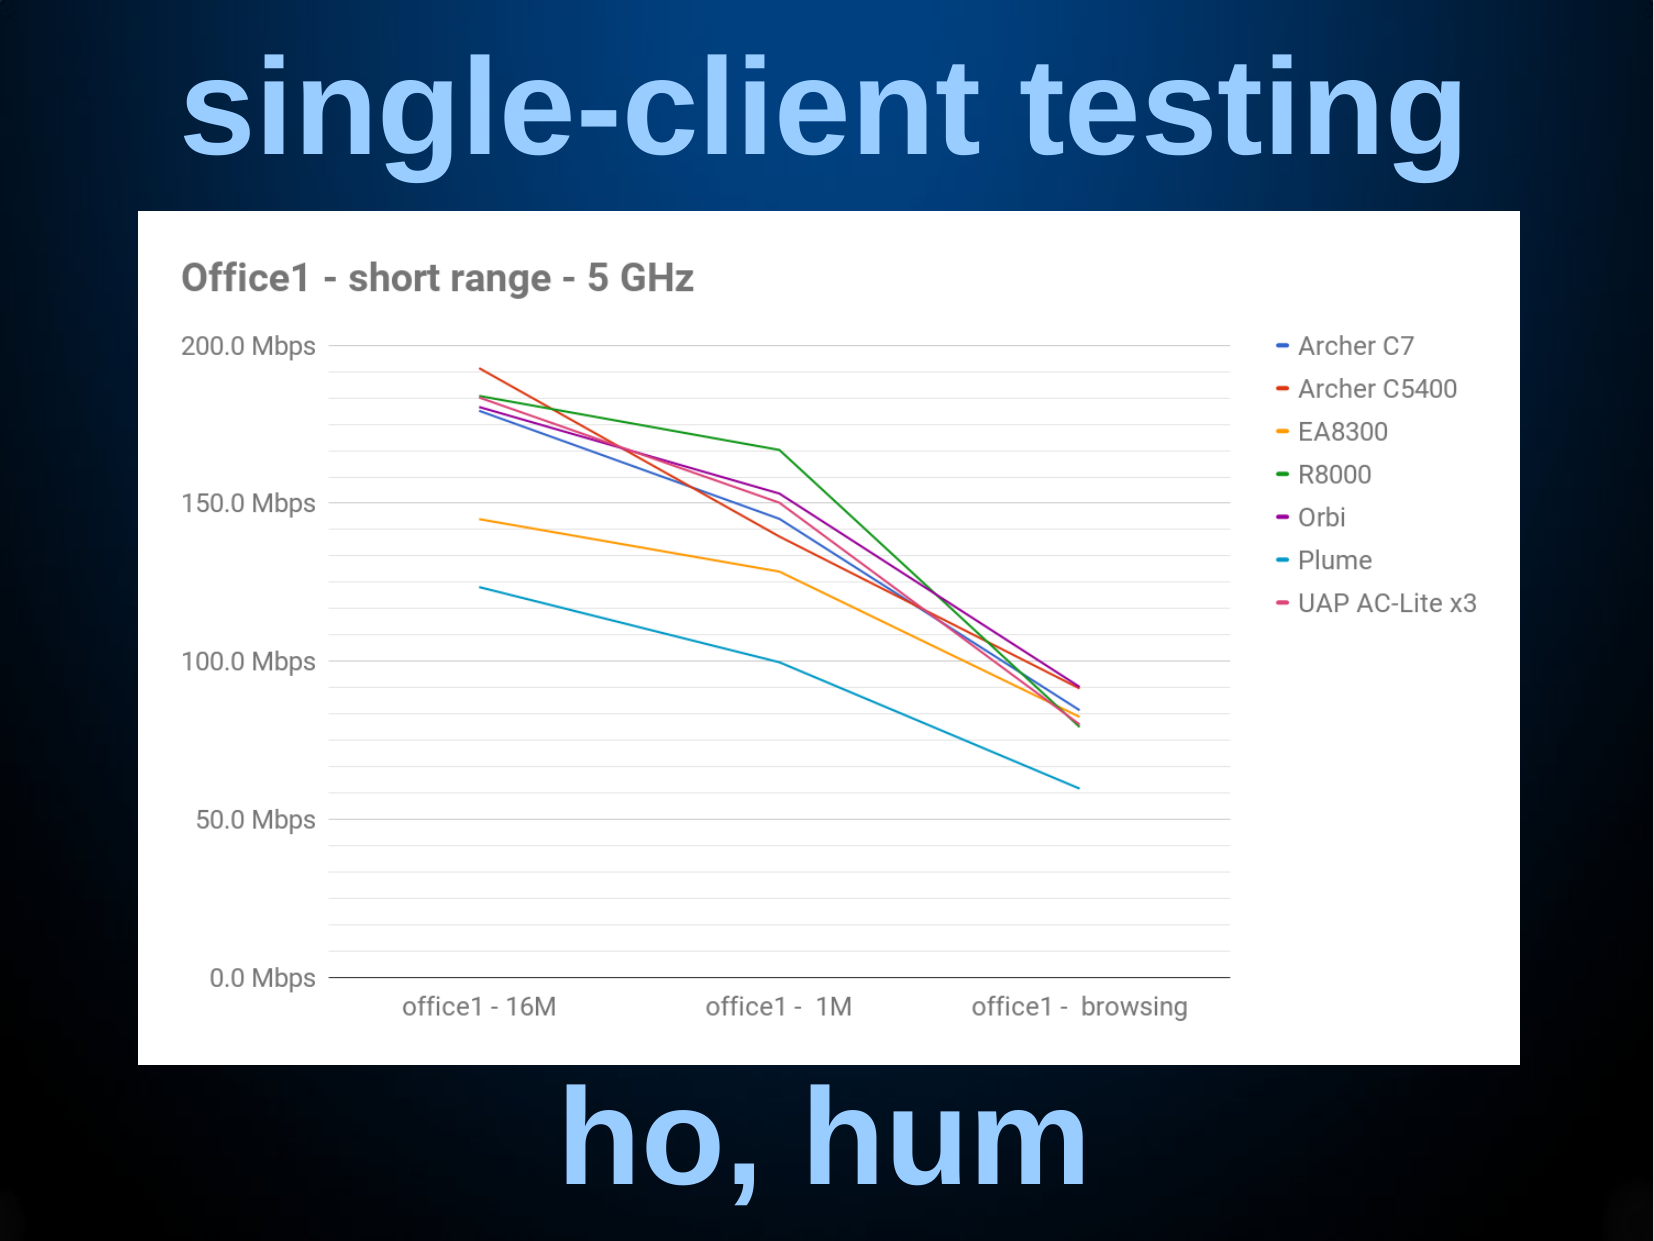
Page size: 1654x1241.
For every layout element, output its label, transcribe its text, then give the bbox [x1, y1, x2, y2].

title ho, hum [0, 1033, 1651, 1241]
picture [0, 0, 1654, 1241]
title single-client testing [0, 2, 1651, 211]
